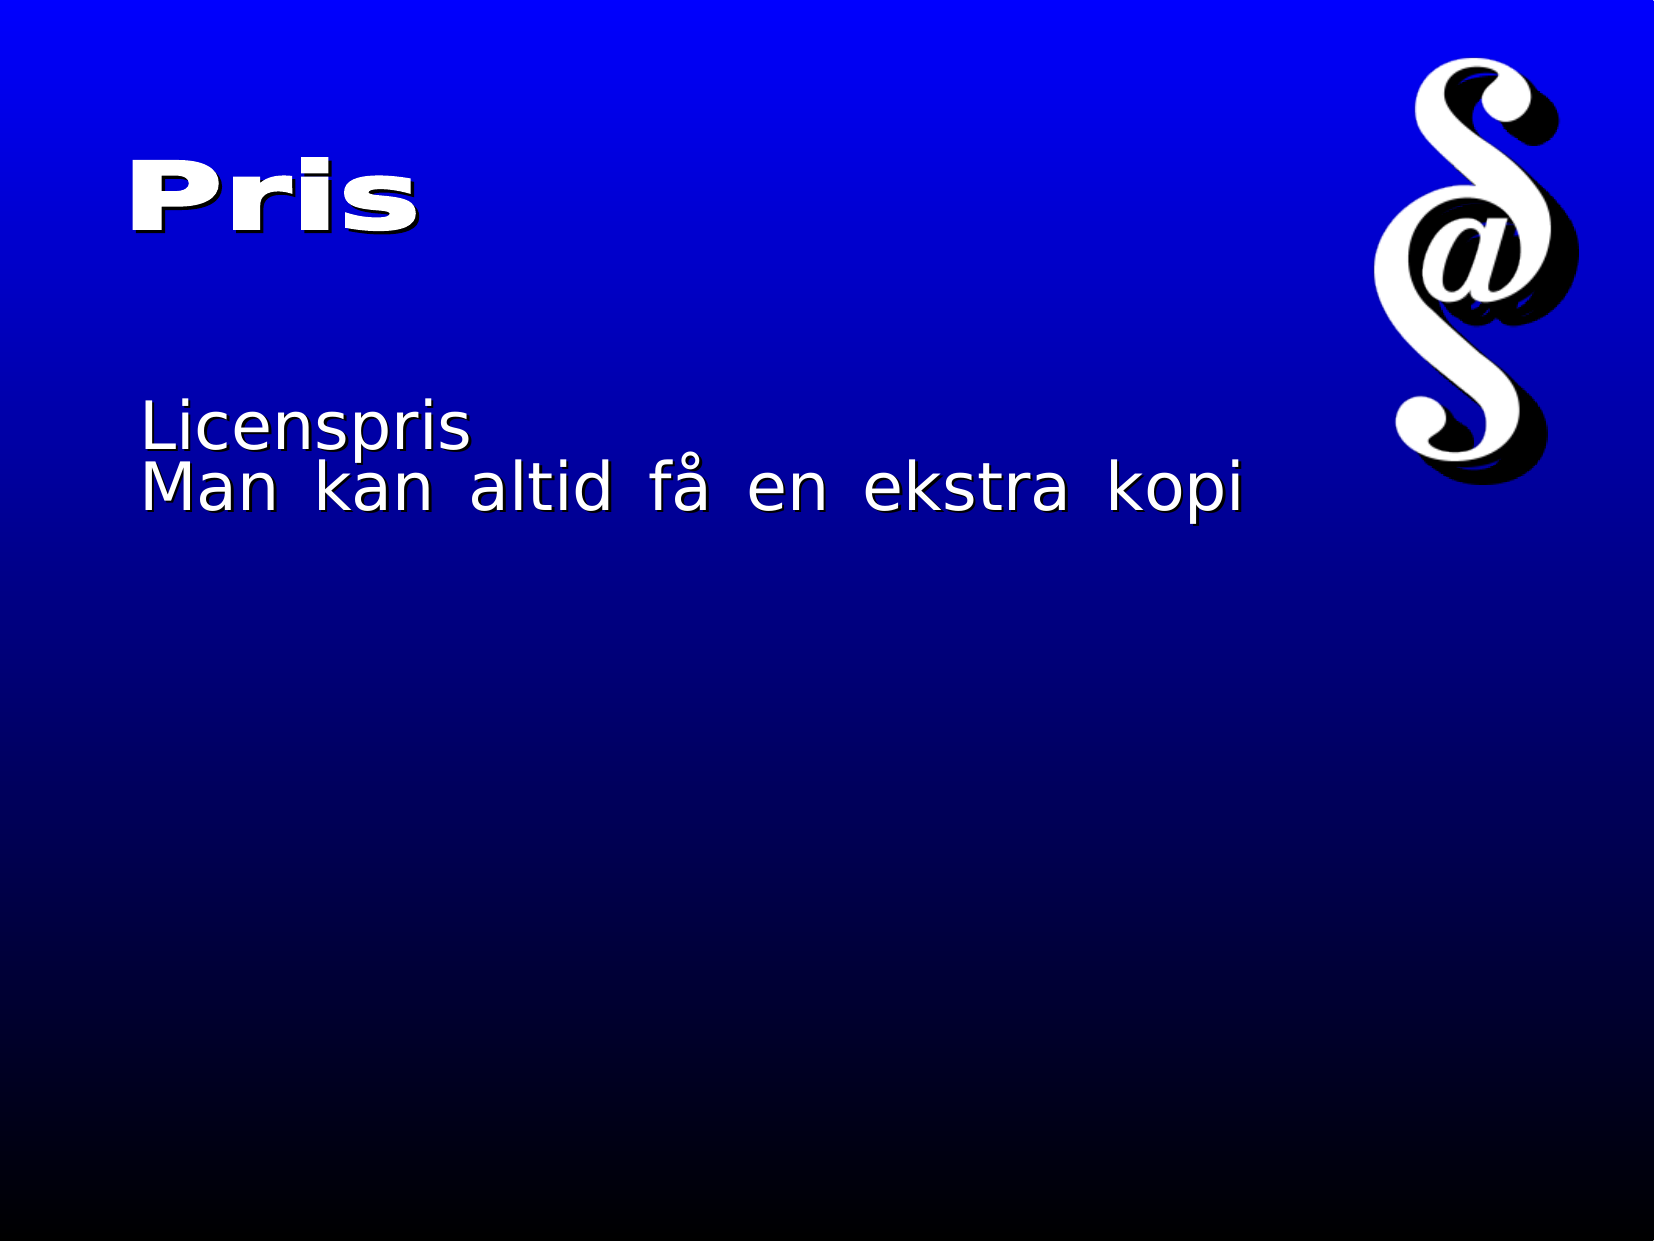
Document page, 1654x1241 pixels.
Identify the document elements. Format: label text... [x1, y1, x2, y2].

picture [1357, 44, 1595, 488]
title Pris [121, 102, 1281, 311]
list Licenspris Man kan altid få en ekstra kopi [121, 403, 1534, 1127]
